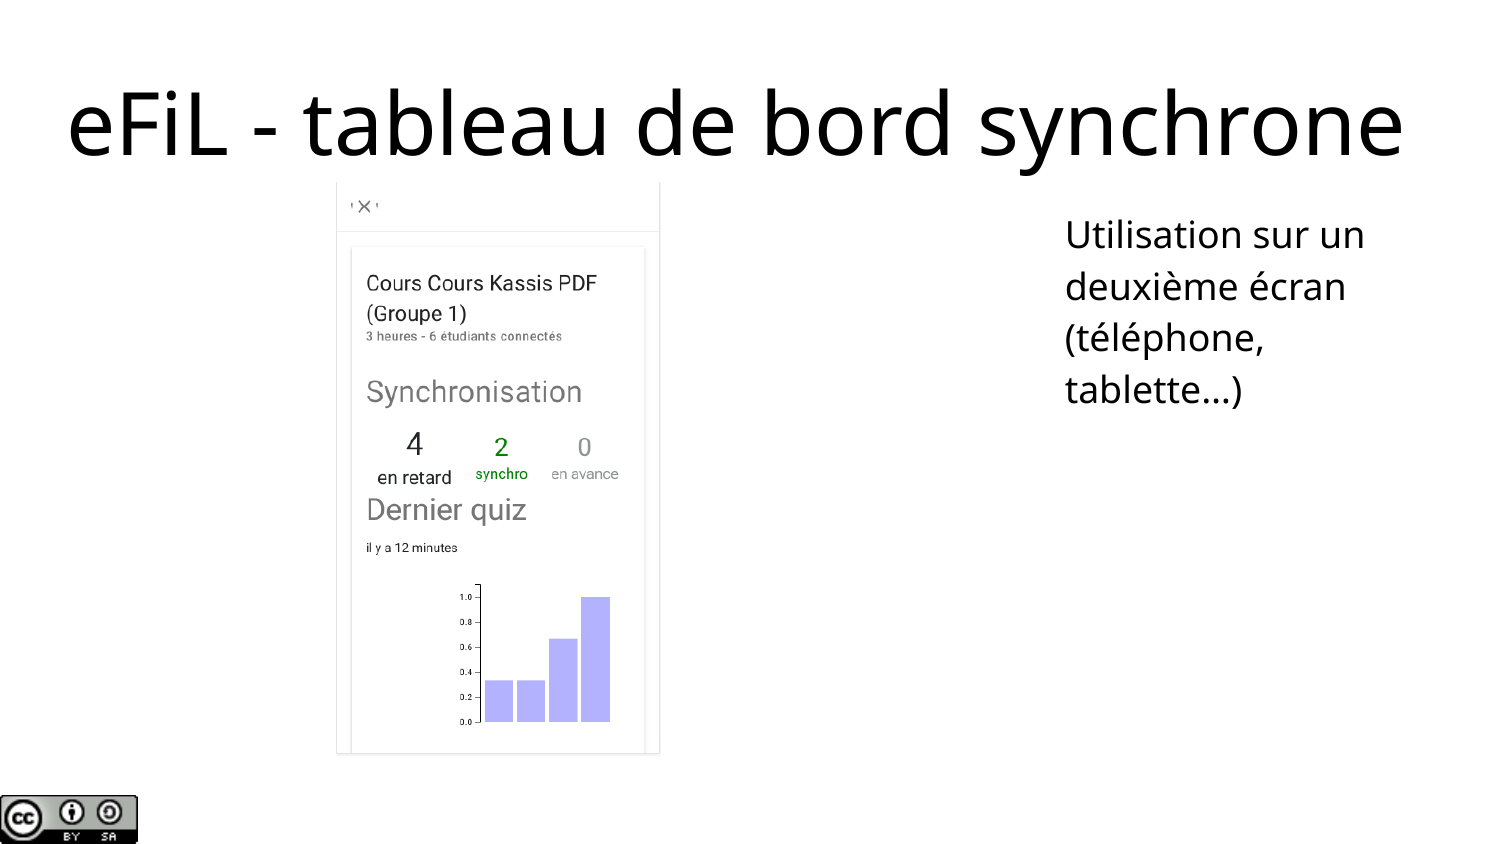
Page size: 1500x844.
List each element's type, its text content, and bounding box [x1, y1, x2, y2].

title eFiL - tableau de bord synchrone [51, 51, 1449, 189]
picture [336, 182, 661, 756]
picture [0, 795, 138, 844]
list Utilisation sur un deuxième écran (téléphone, tablette…) [1049, 189, 1449, 750]
